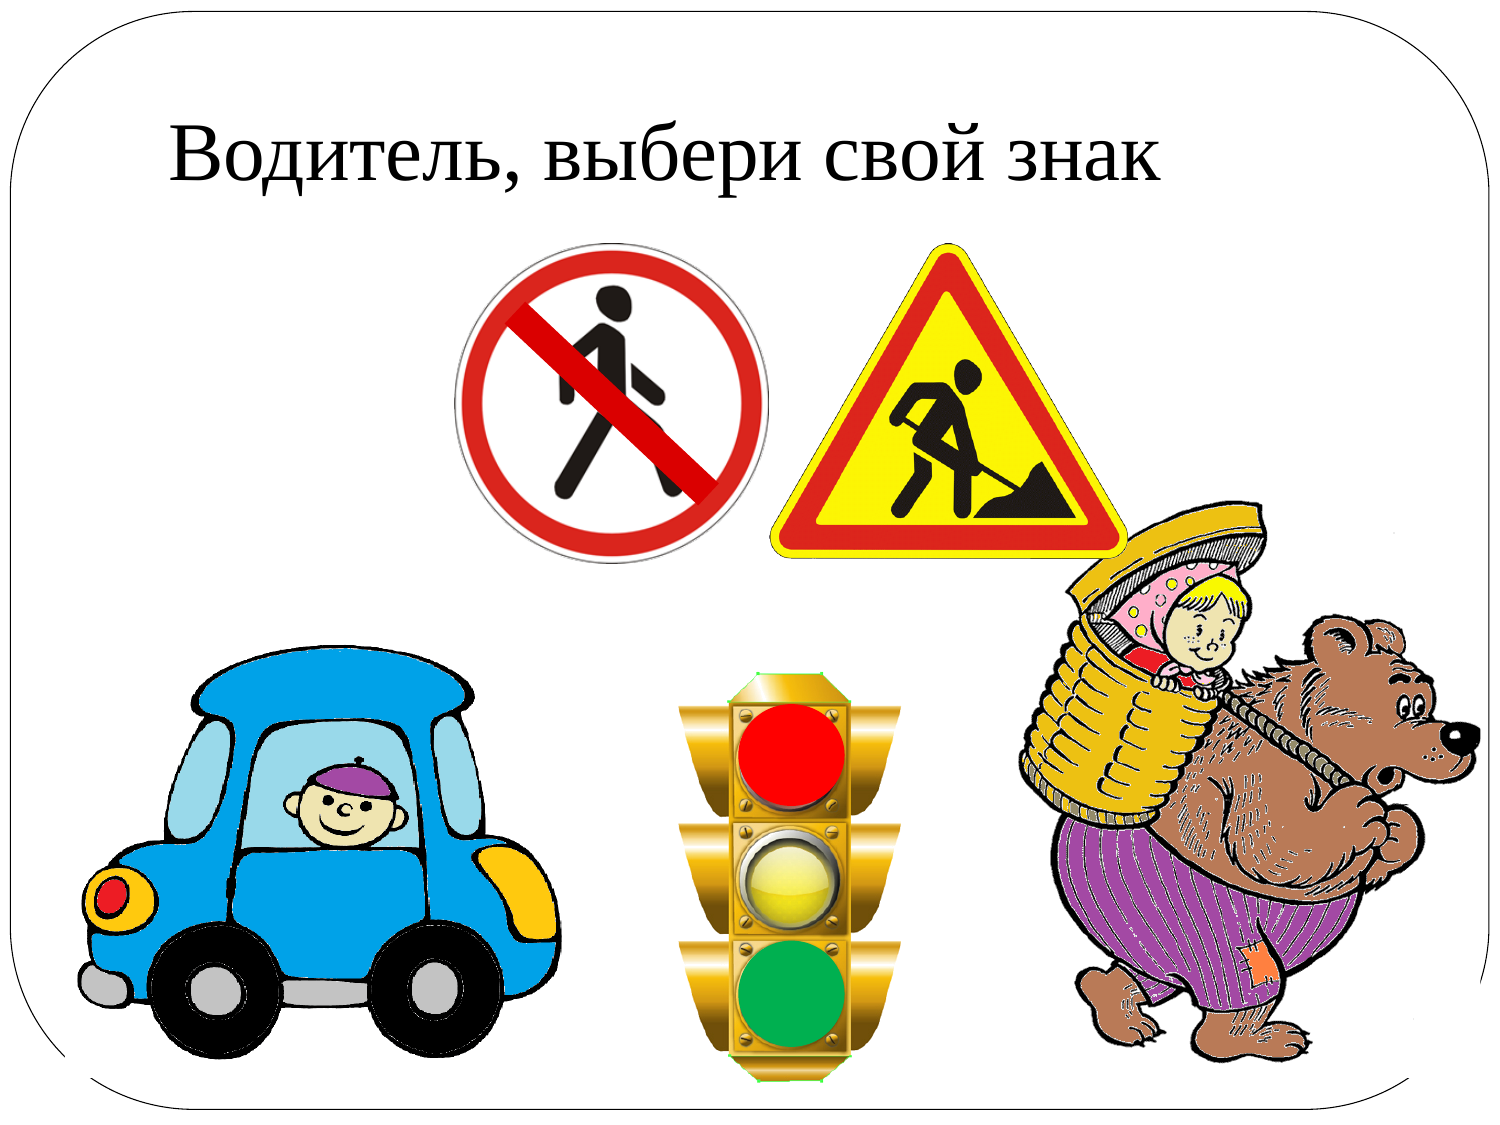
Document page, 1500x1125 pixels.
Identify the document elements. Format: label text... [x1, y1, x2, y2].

picture [658, 655, 923, 1091]
text_box [738, 704, 845, 806]
text_box [504, 301, 719, 506]
picture [454, 243, 1481, 1079]
text_box Водитель, выбери свой знак [153, 90, 1429, 278]
text_box [738, 940, 845, 1047]
picture [64, 622, 590, 1078]
